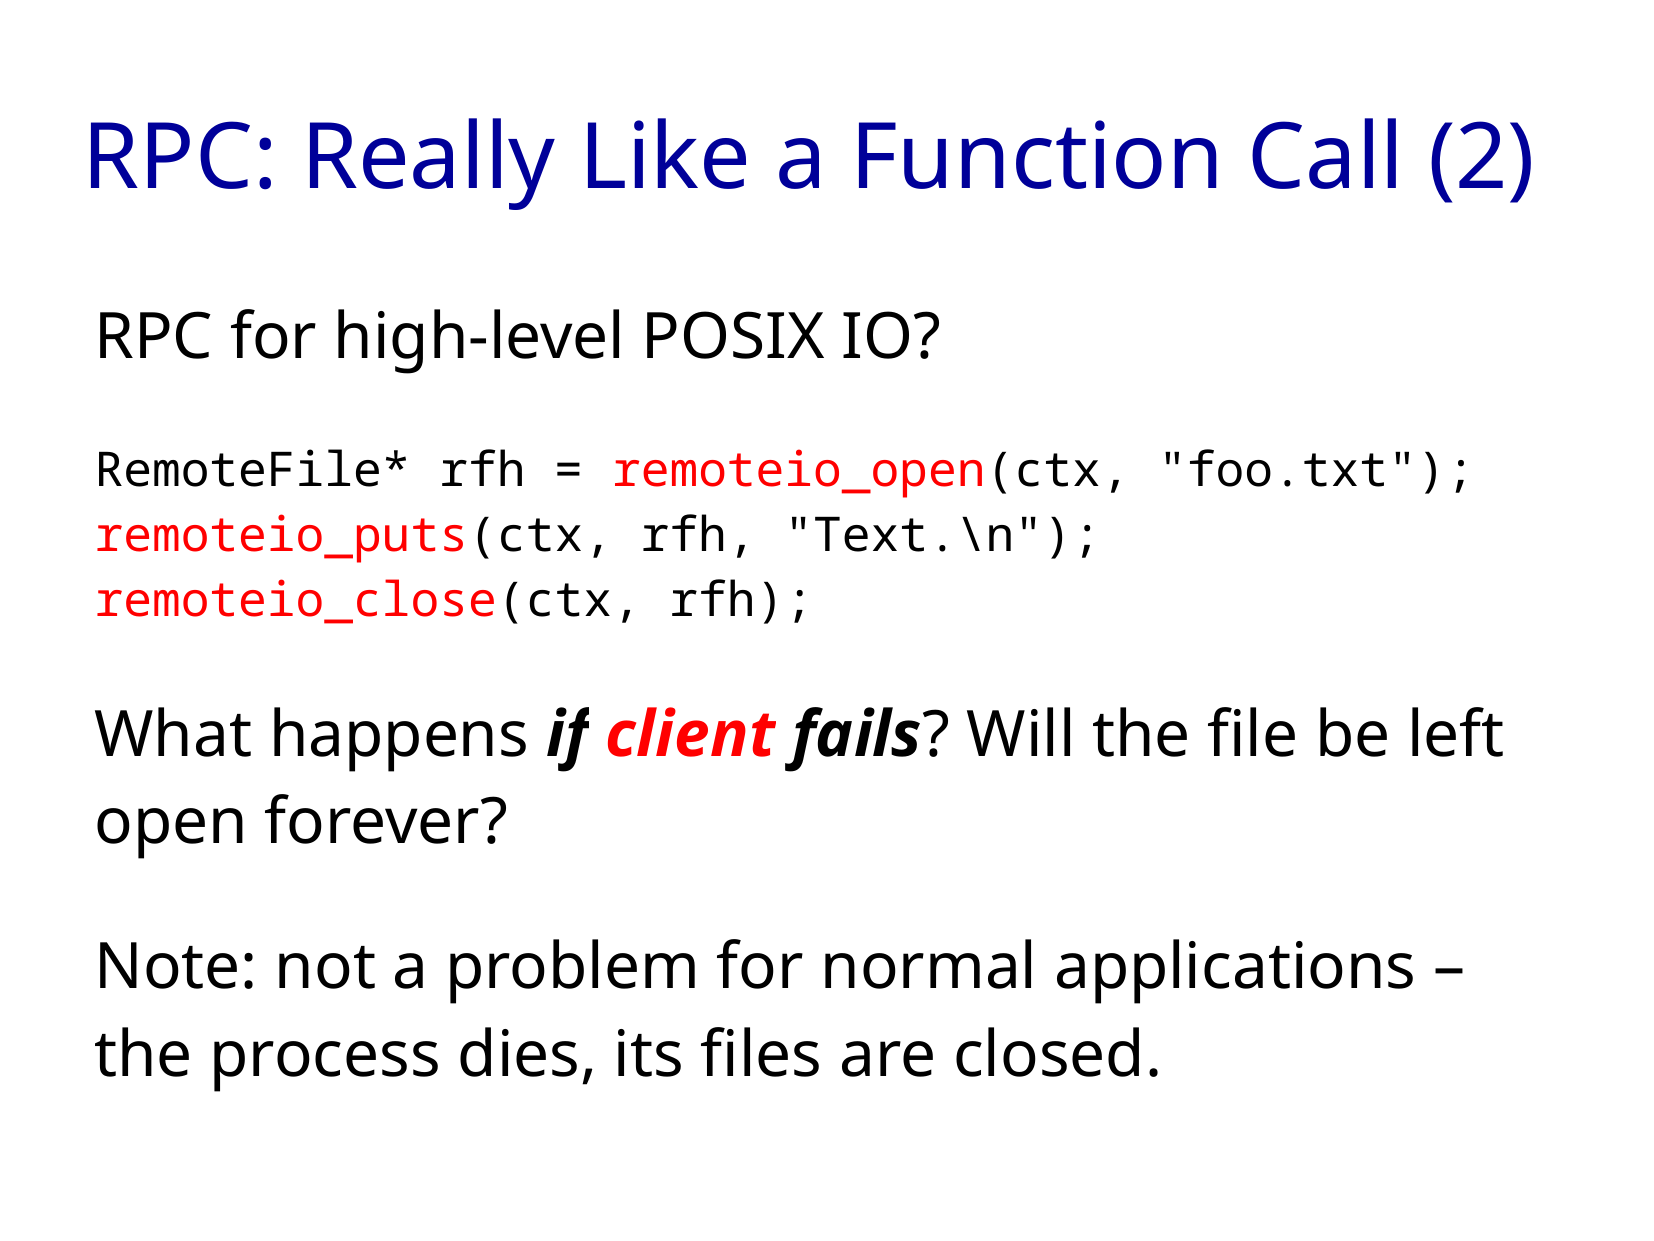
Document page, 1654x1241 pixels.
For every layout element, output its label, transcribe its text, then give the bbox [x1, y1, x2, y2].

list RPC for high-level POSIX IO? RemoteFile* rfh = remoteio_open(ctx, "foo.txt"); remoteio_puts(ctx, rfh, "Text.\n"); remoteio_close(ctx, rfh); What happens if client fails? Will the file be left open forever? Note: not a problem for normal applications – the process dies, its files are closed. [60, 290, 1571, 1096]
title RPC: Really Like a Function Call (2) [82, 49, 1571, 257]
